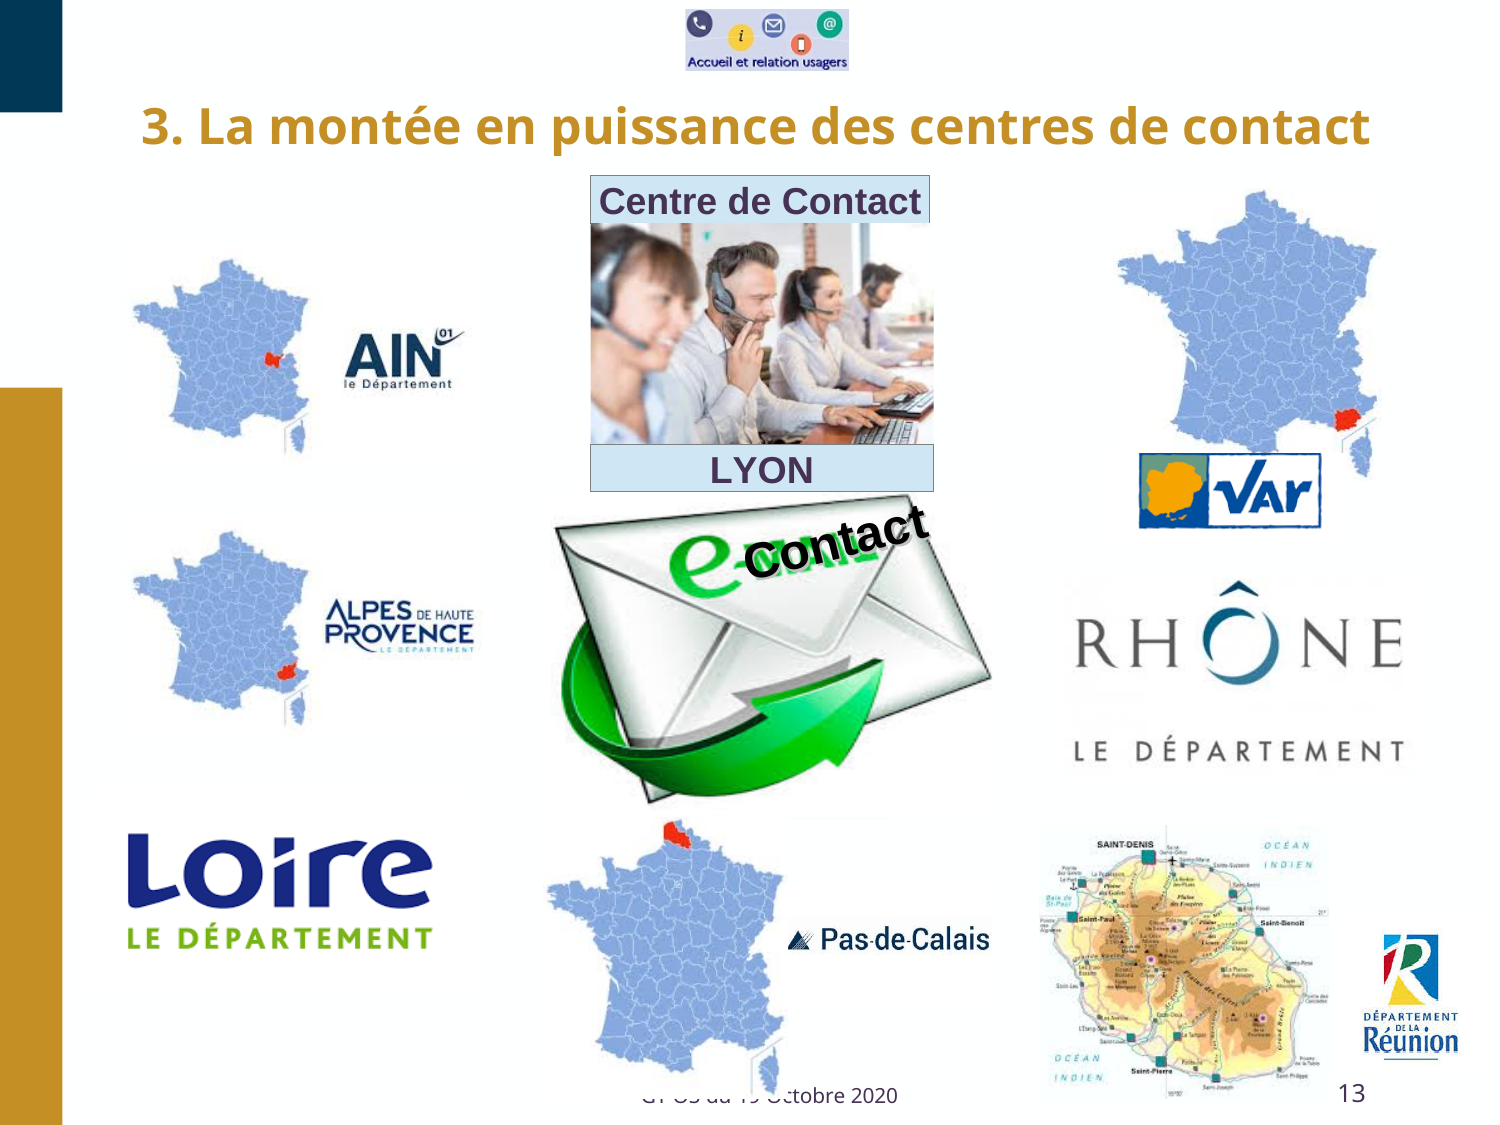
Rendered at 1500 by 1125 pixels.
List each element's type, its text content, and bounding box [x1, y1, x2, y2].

picture [543, 489, 993, 1099]
text_box Centre de Contact [590, 185, 930, 223]
picture [1110, 188, 1382, 544]
text_box LYON [590, 444, 934, 492]
picture [590, 223, 934, 444]
picture [1334, 920, 1489, 1074]
text_box Contact [720, 472, 974, 626]
picture [121, 519, 485, 738]
picture [82, 791, 473, 994]
title 3. La montée en puissance des centres de contact [141, 70, 1428, 185]
picture [1039, 825, 1329, 1099]
picture [121, 247, 485, 466]
picture [1062, 578, 1418, 777]
picture [685, 9, 849, 70]
